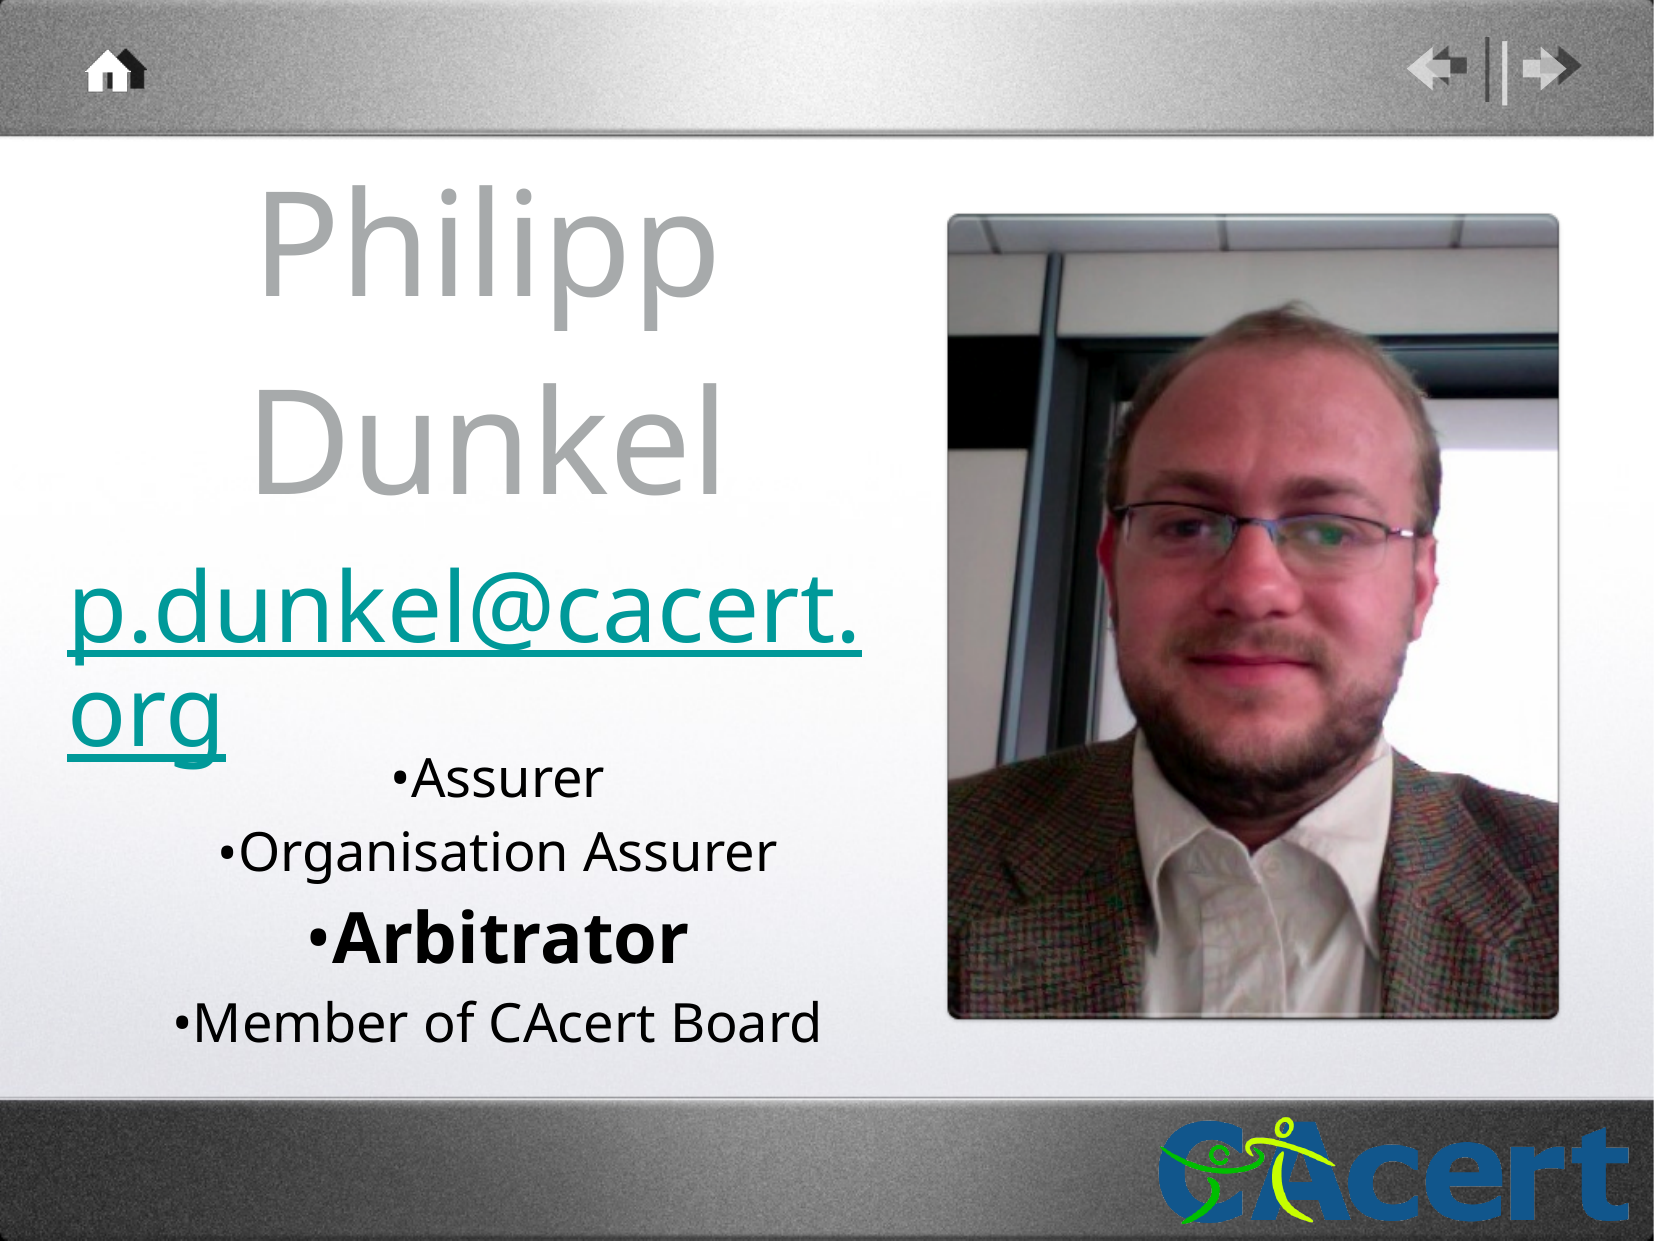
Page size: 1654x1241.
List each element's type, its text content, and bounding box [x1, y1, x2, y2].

picture [0, 0, 1654, 1241]
title Philipp Dunkel p.dunkel@cacert.org [59, 215, 916, 680]
list Assurer Organisation Assurer Arbitrator Member of CAcert Board [80, 731, 916, 1063]
